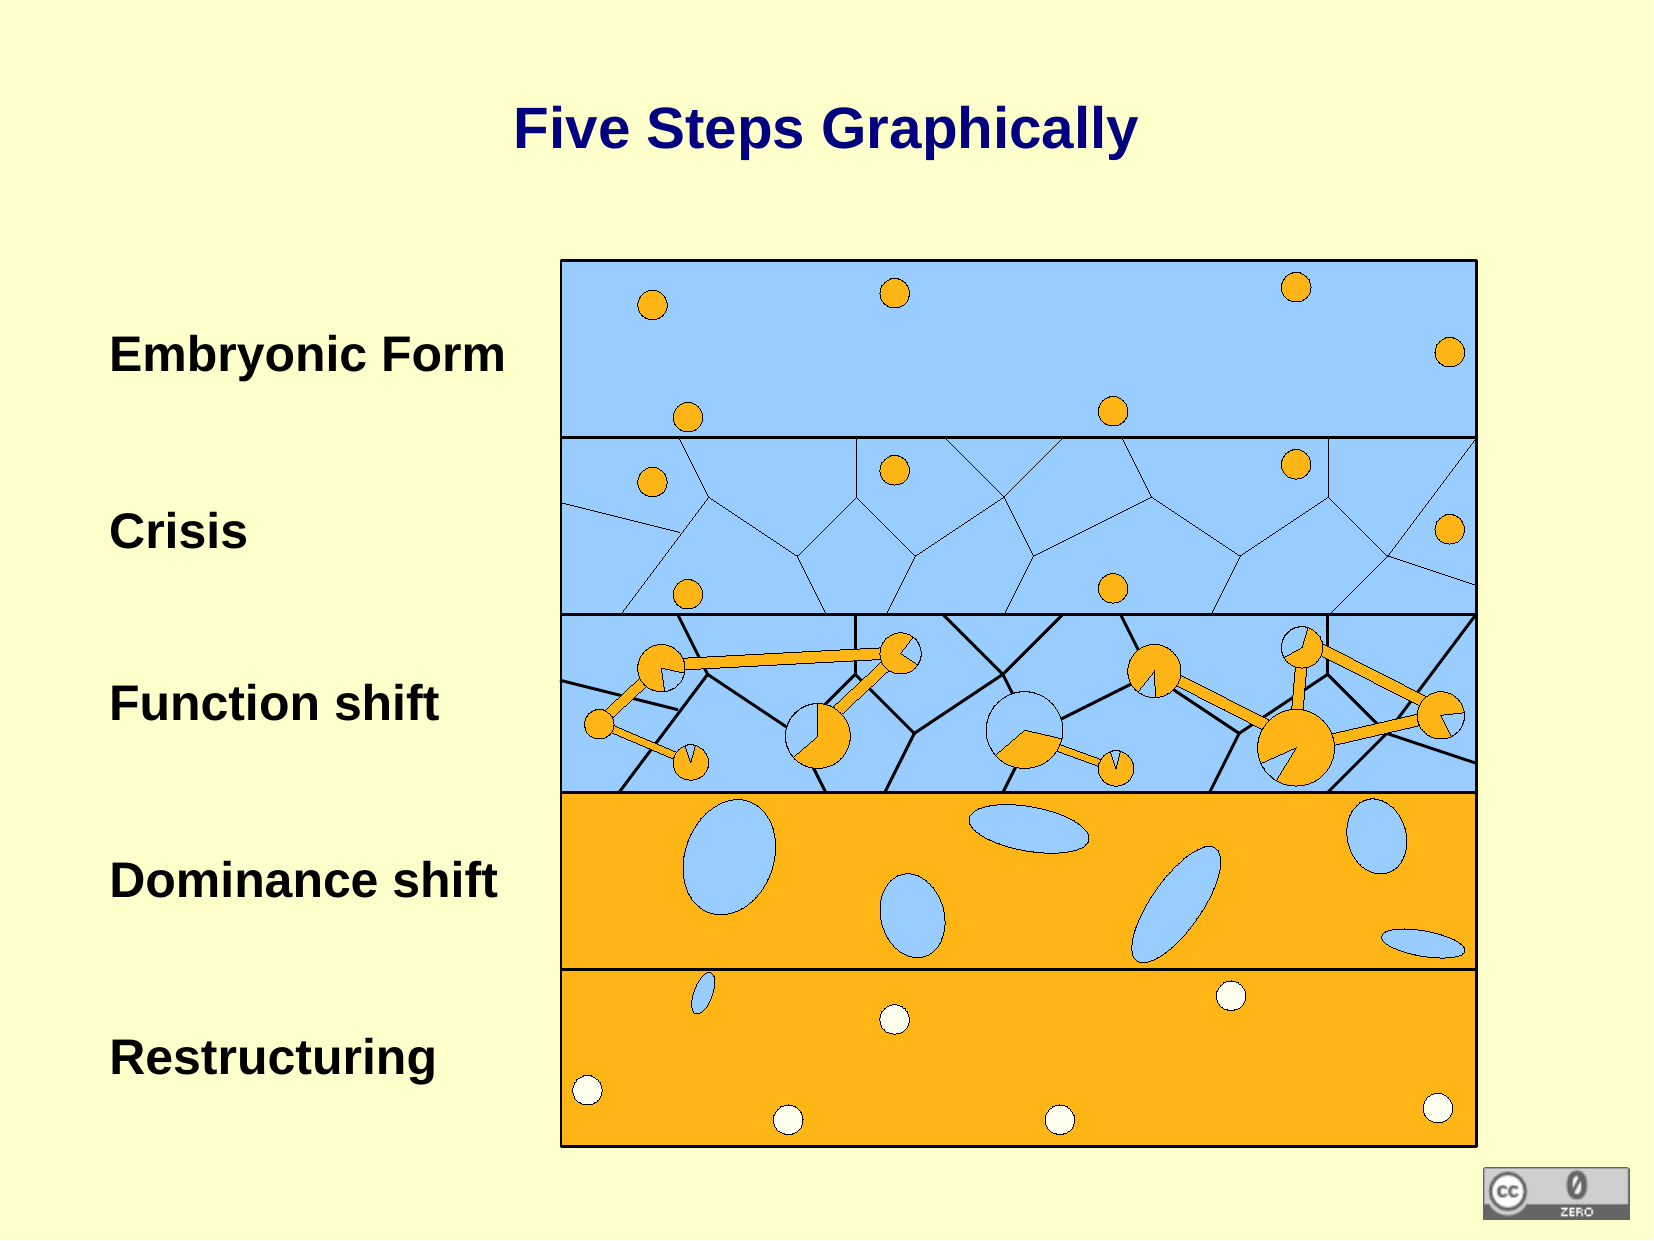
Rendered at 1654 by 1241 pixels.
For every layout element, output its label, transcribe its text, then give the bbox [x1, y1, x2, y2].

text_box Function shift [94, 667, 455, 739]
text_box Embryonic Form [94, 319, 522, 391]
picture [1483, 1167, 1630, 1220]
text_box Restructuring [94, 1022, 452, 1094]
title Five Steps Graphically [82, 55, 1571, 201]
text_box [561, 260, 1477, 1147]
text_box Crisis [94, 496, 264, 568]
text_box Dominance shift [94, 844, 514, 916]
